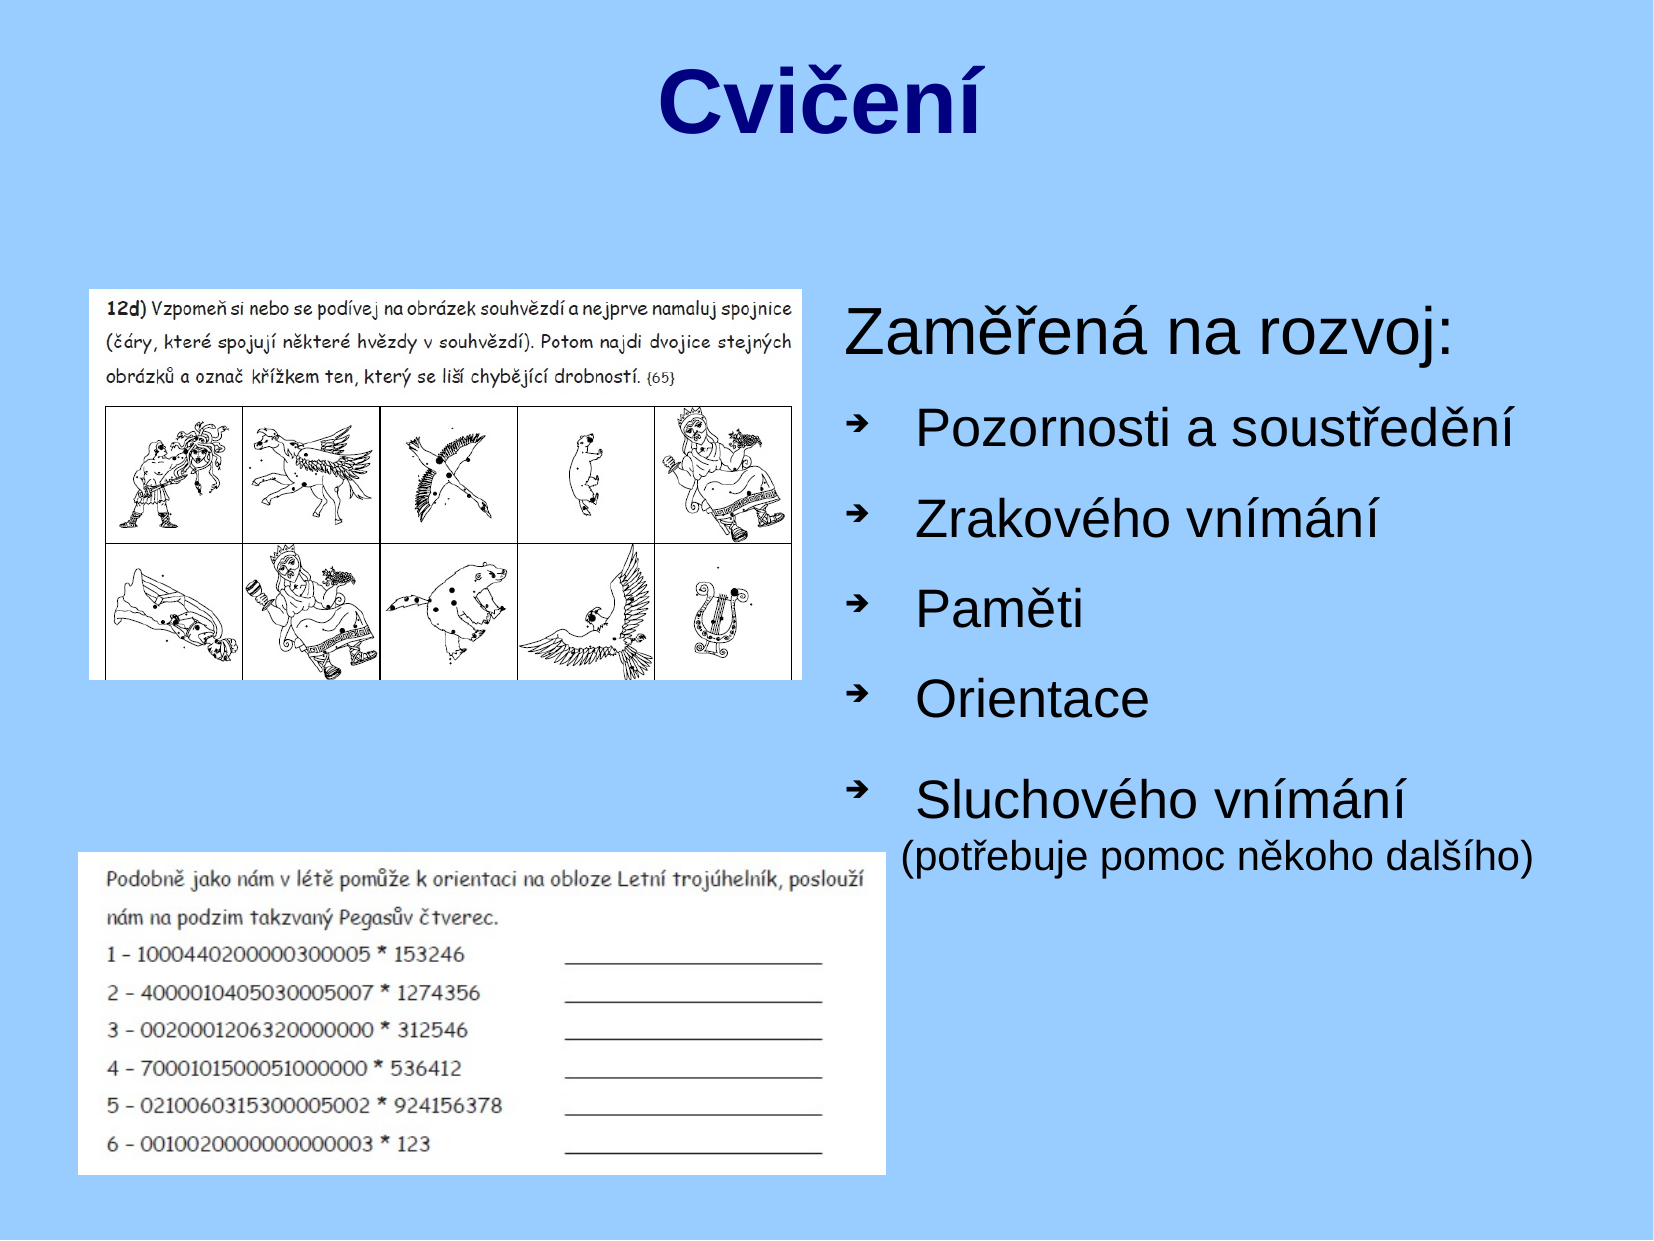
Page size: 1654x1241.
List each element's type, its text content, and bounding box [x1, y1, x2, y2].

picture [78, 852, 886, 1175]
title Cvičení [76, 0, 1564, 206]
picture [89, 289, 802, 680]
text_box Zaměřená na rozvoj: Pozornosti a soustředění Zrakového vnímání Paměti Orientace Sluchového vnímání (potřebuje pomoc někoho dalšího) [844, 290, 1570, 1108]
